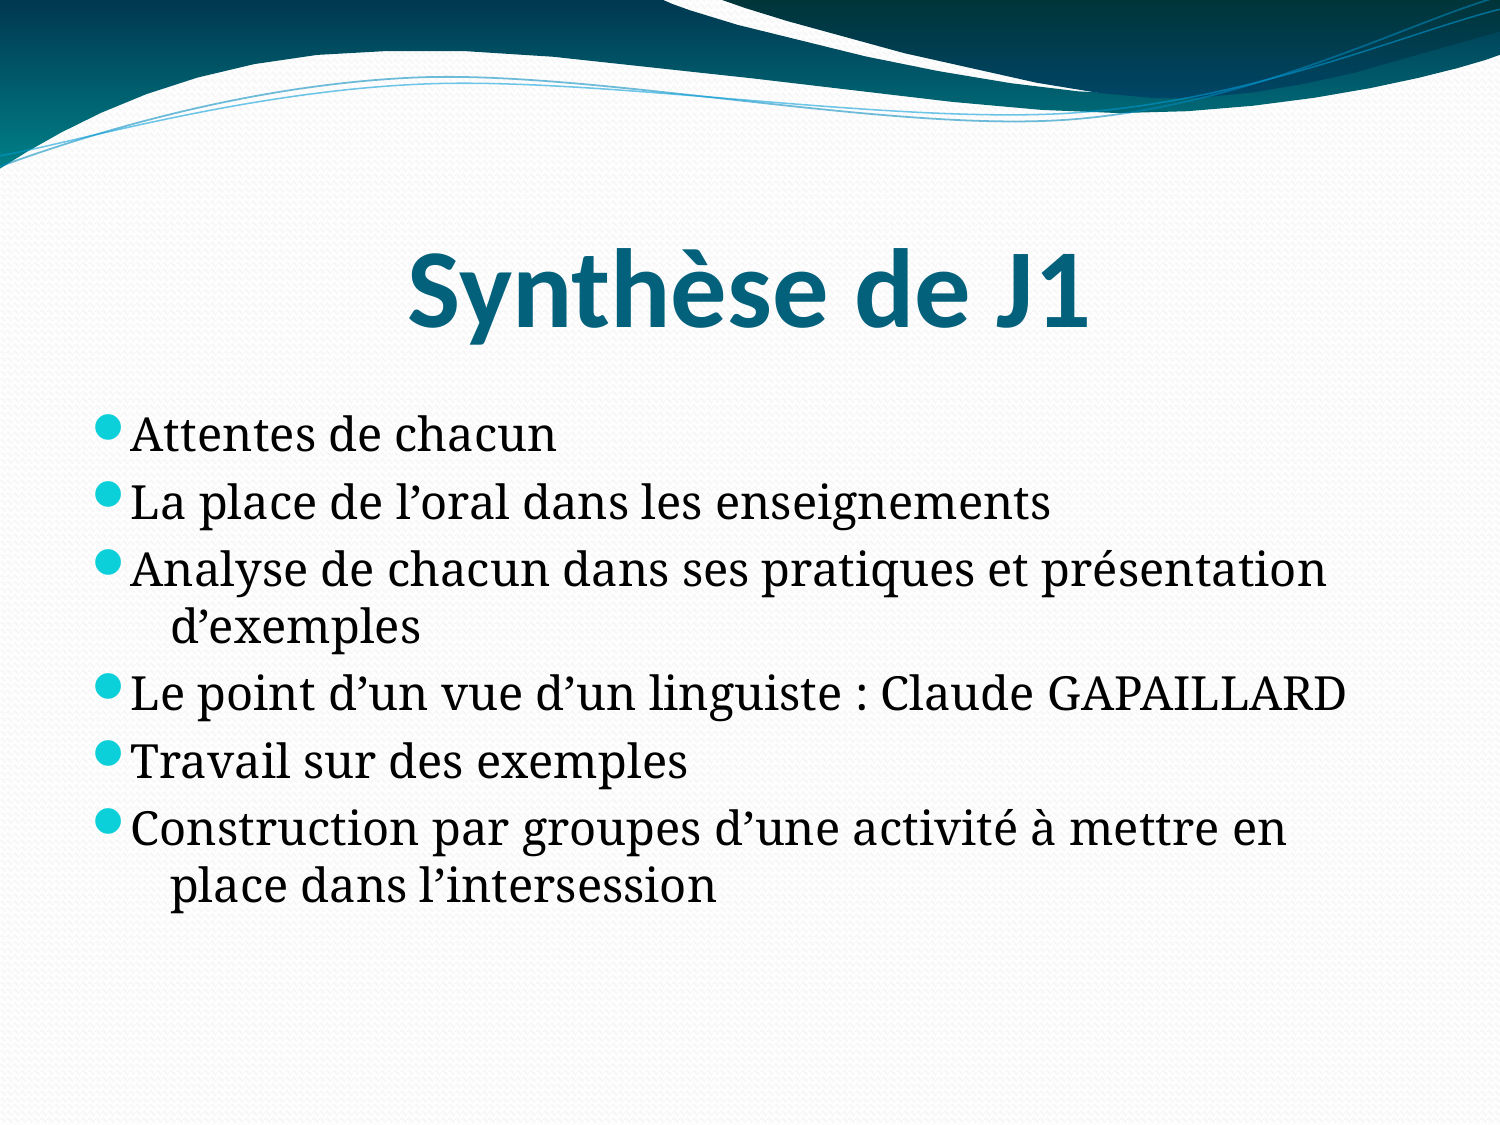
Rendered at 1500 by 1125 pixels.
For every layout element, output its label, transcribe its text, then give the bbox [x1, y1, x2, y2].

title Synthèse de J1 [75, 115, 1426, 350]
list Attentes de chacun La place de l’oral dans les enseignements Analyse de chacun dans ses pratiques et présentation d’exemples Le point d’un vue d’un linguiste : Claude GAPAILLARD Travail sur des exemples Construction par groupes d’une activité à mettre en place dans l’intersession [76, 397, 1427, 920]
